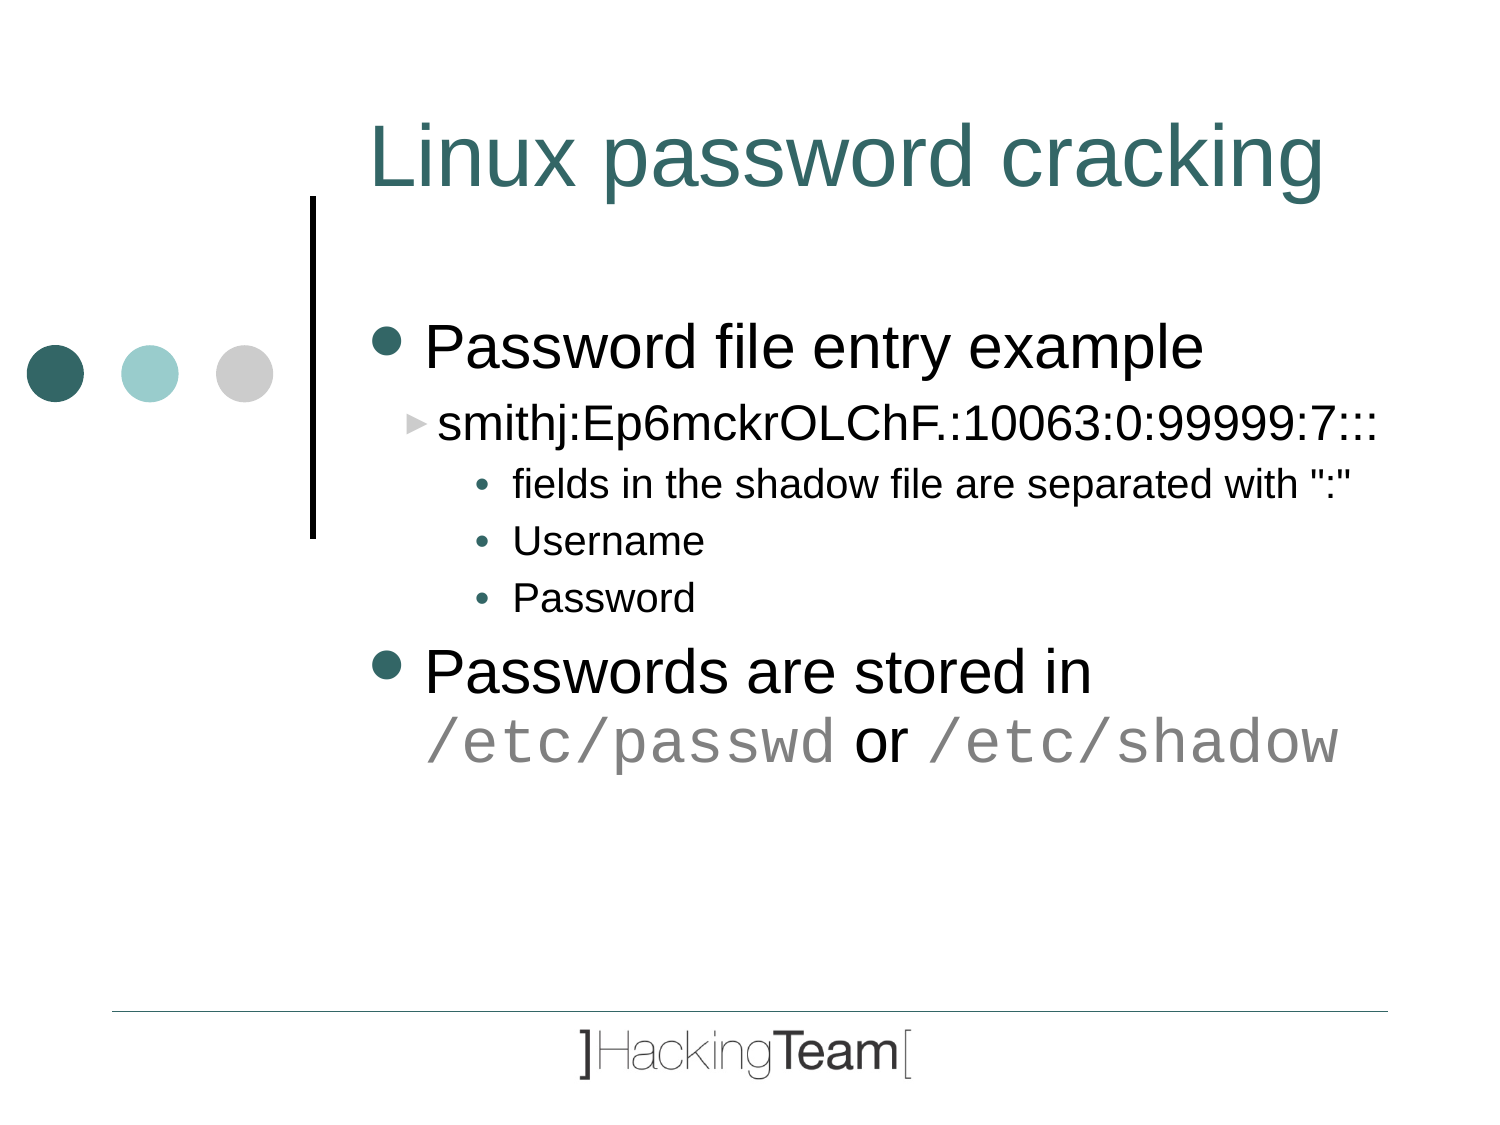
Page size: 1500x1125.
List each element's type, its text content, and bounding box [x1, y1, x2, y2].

title Linux password cracking [249, 38, 1401, 275]
picture [574, 1041, 916, 1084]
list Password file entry example smithj:Ep6mckrOLChF.:10063:0:99999:7::: fields in the shadow file are separated with ":" Username Password Passwords are stored in /etc/passwd or /etc/shadow [249, 312, 1401, 1041]
